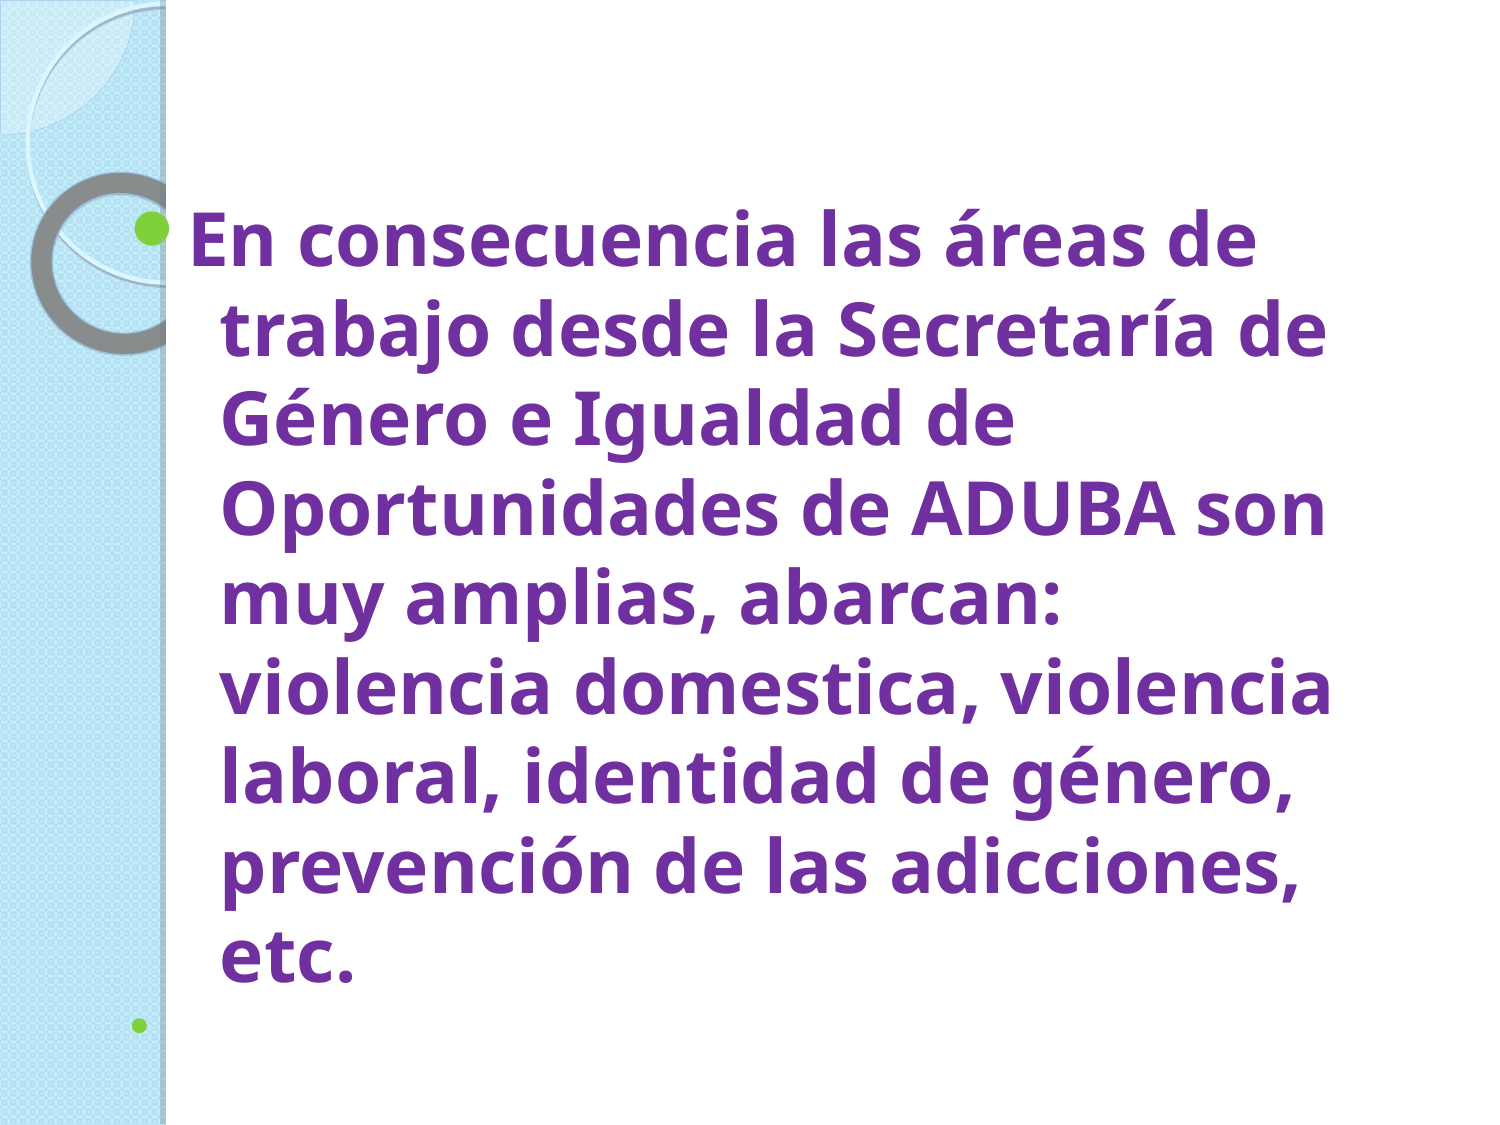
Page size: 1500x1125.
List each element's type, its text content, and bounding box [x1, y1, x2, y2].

list En consecuencia las áreas de trabajo desde la Secretaría de Género e Igualdad de Oportunidades de ADUBA son muy amplias, abarcan: violencia domestica, violencia laboral, identidad de género, prevención de las adicciones, etc. [88, 184, 1426, 1006]
